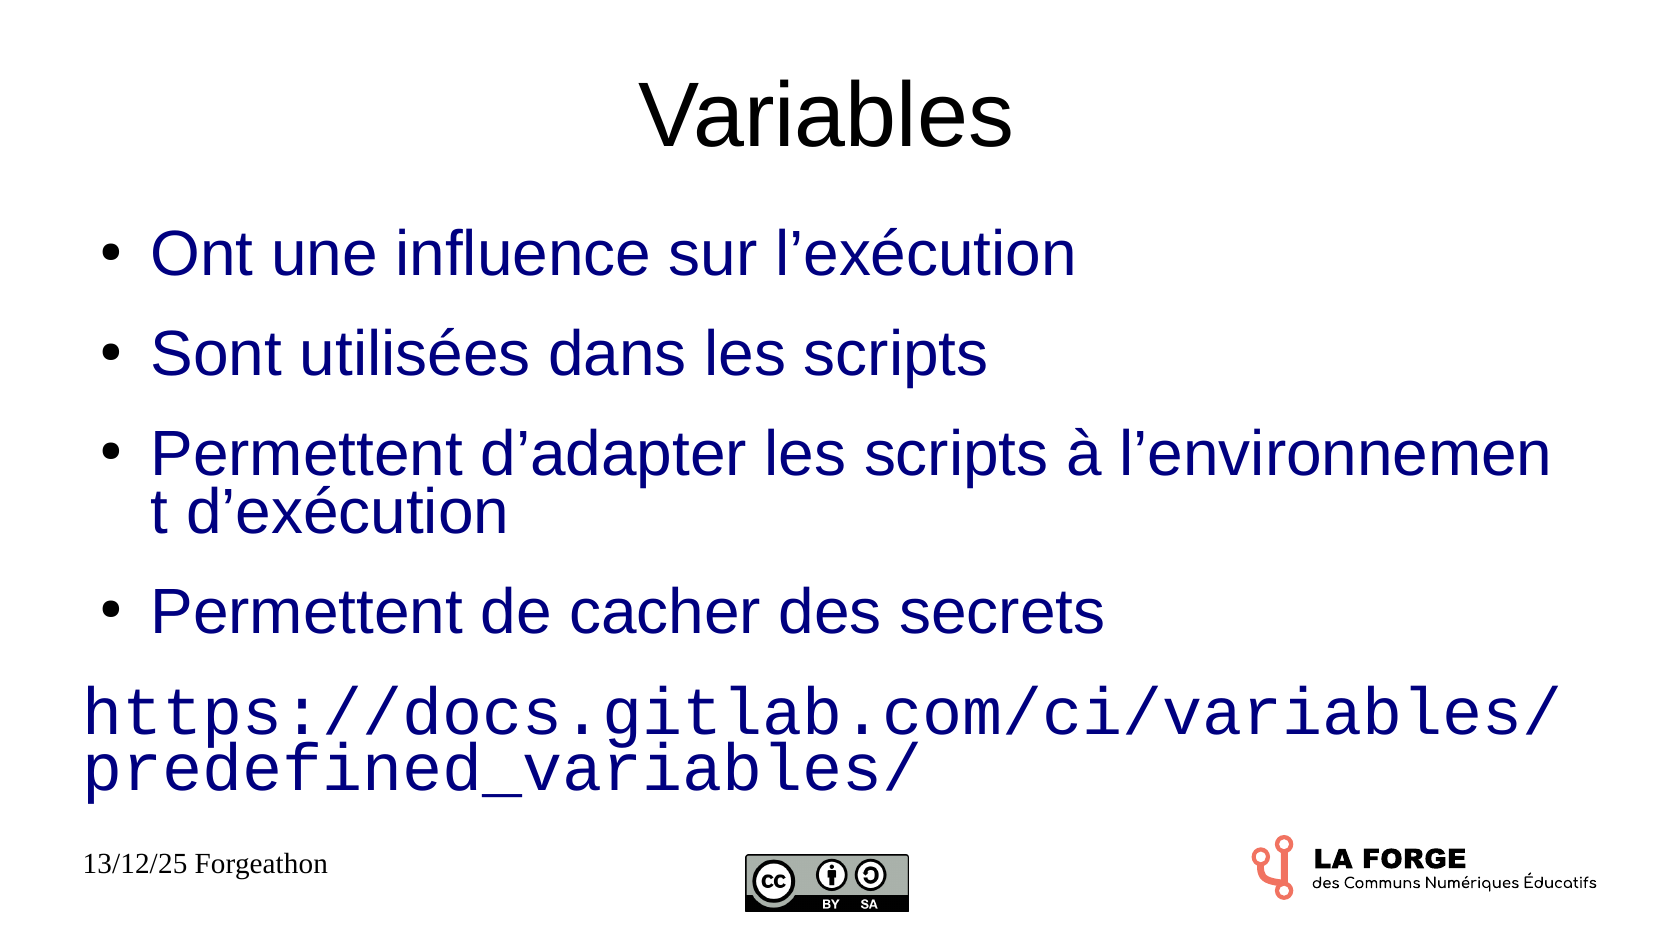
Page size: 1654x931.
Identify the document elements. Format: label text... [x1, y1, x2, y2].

picture [745, 854, 909, 912]
title Variables [82, 37, 1571, 193]
list Ont une influence sur l’exécution Sont utilisées dans les scripts Permettent d’adapter les scripts à l’environnement d’exécution Permettent de cacher des secrets [82, 217, 1571, 591]
list https://docs.gitlab.com/ci/variables/predefined_variables/ [82, 679, 1571, 757]
